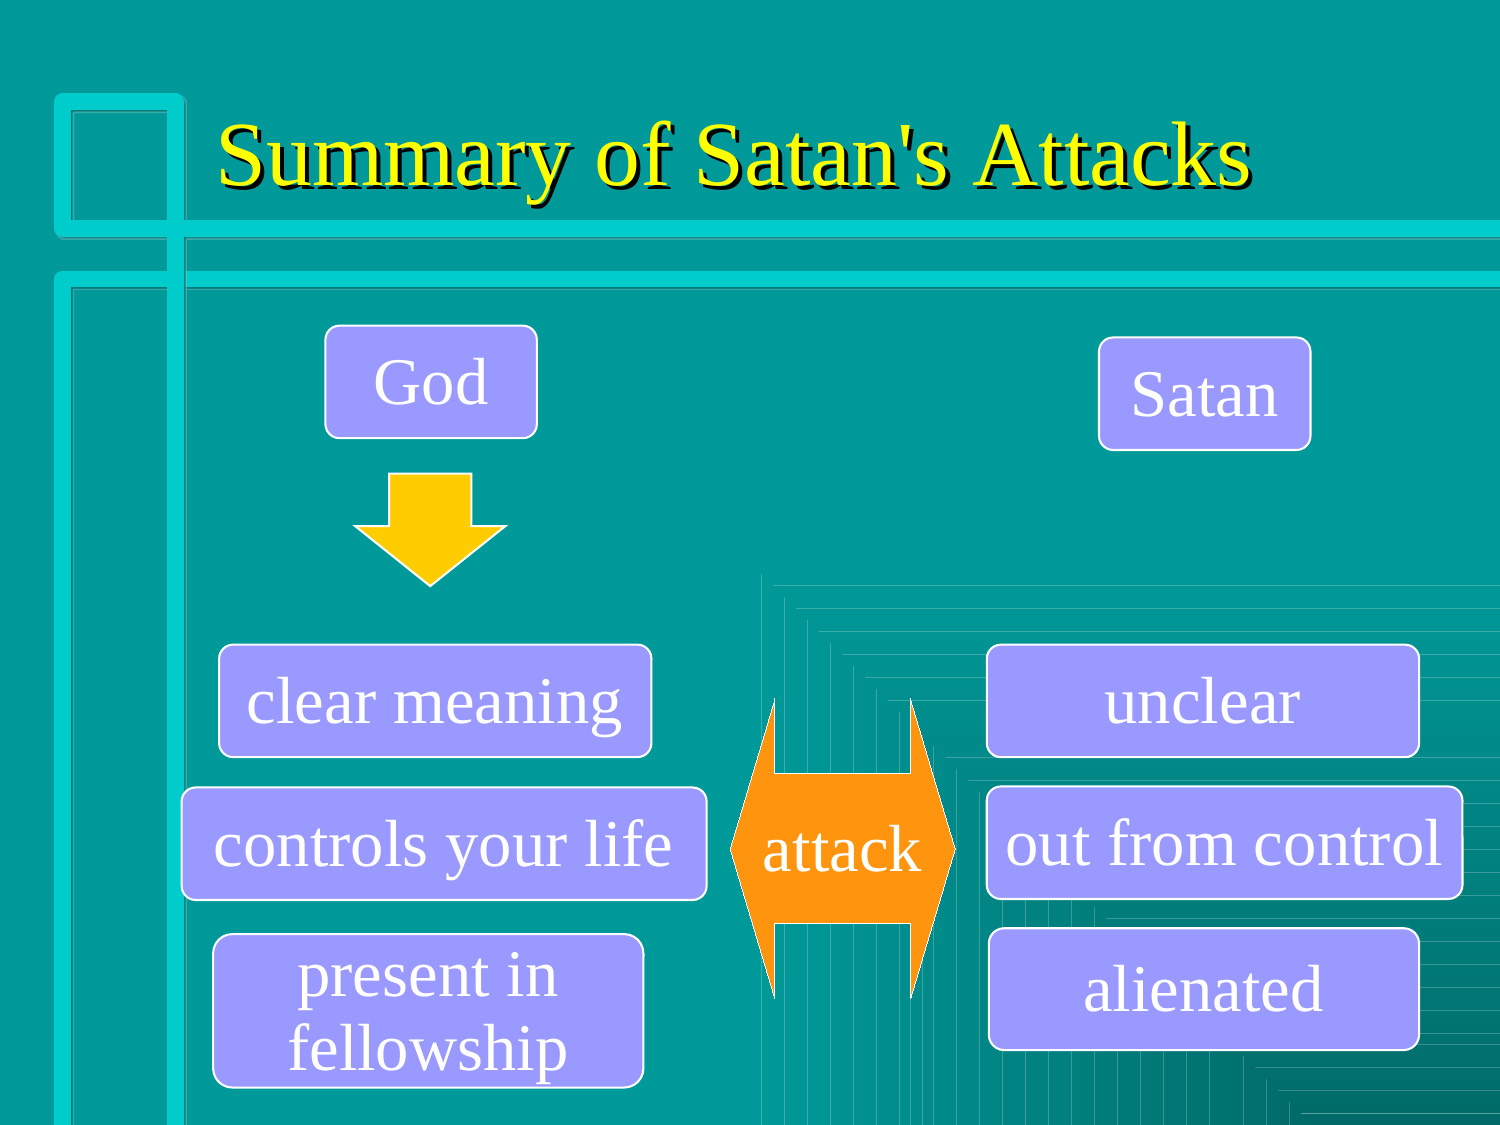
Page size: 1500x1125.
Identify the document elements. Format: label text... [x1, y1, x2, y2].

text_box unclear [986, 671, 1420, 758]
text_box clear meaning [219, 644, 652, 758]
text_box God [325, 325, 537, 439]
text_box controls your life [181, 787, 707, 901]
text_box Satan [1099, 337, 1311, 451]
title Summary of Satan's Attacks [200, 34, 1476, 213]
text_box present in fellowship [213, 934, 644, 1088]
text_box out from control [986, 786, 1463, 899]
text_box alienated [988, 928, 1420, 1051]
text_box [355, 473, 506, 587]
text_box [900, 600, 1426, 671]
text_box attack [730, 698, 956, 999]
